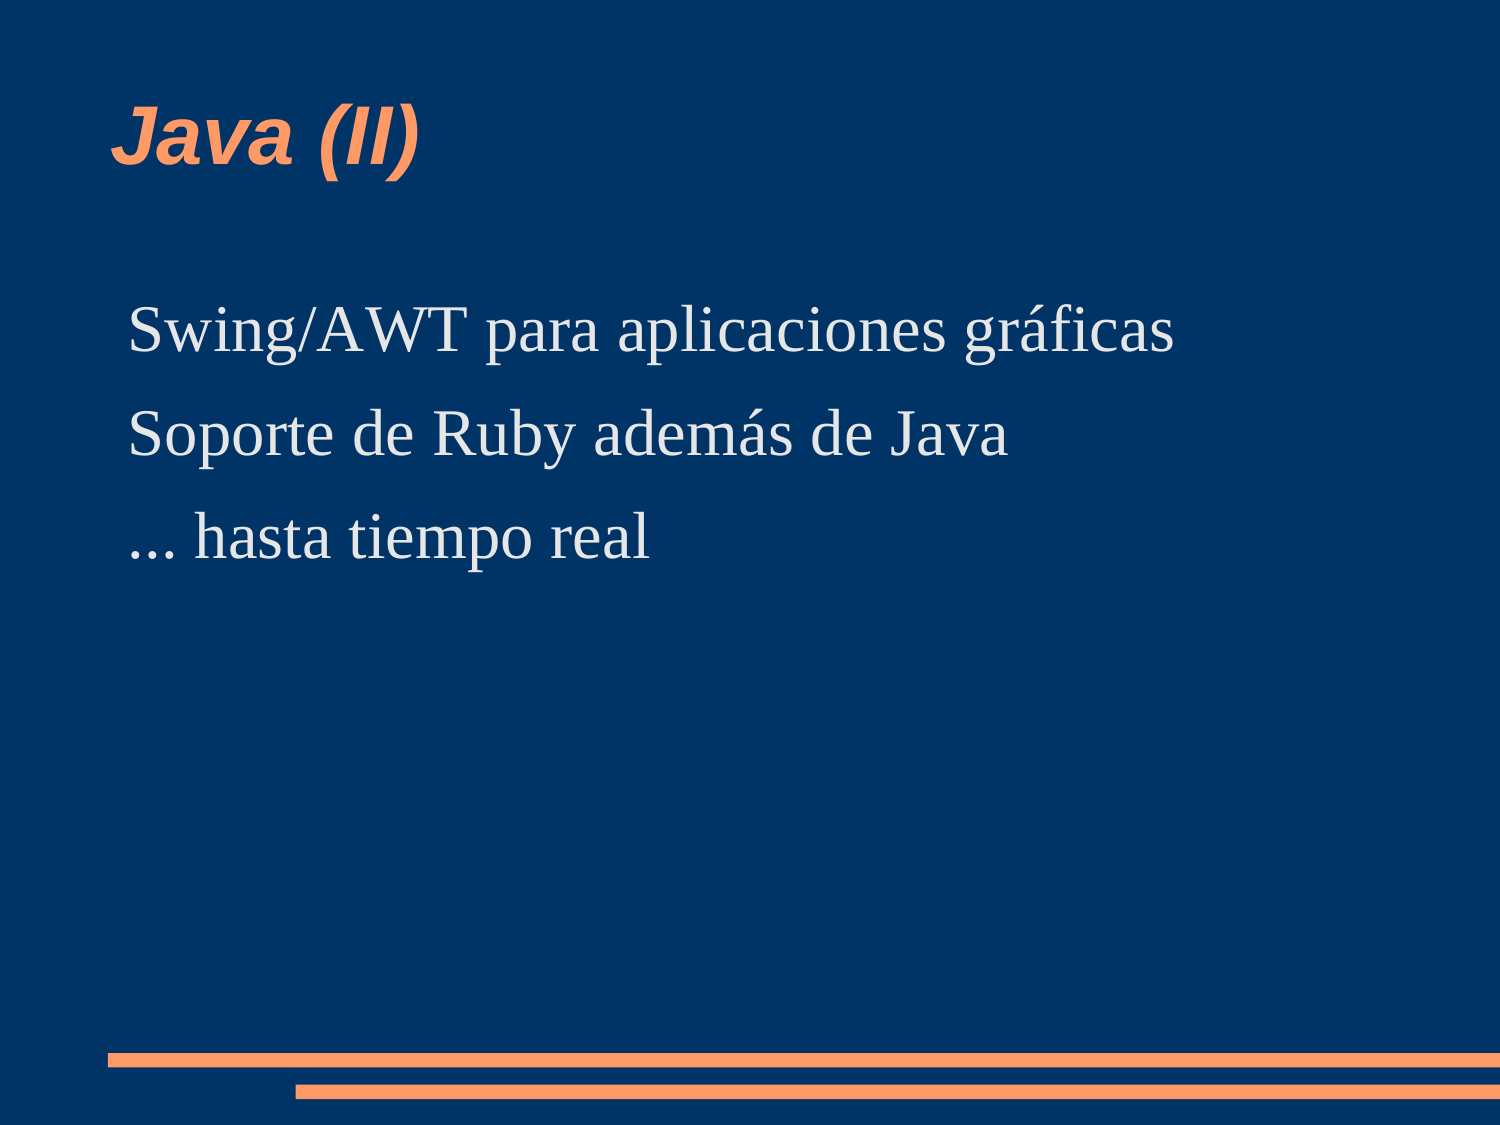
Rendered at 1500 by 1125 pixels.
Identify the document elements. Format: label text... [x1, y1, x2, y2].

title Java (II) [110, 49, 1392, 223]
list Swing/AWT para aplicaciones gráficas Soporte de Ruby además de Java ... hasta tiempo real [110, 292, 1416, 1013]
